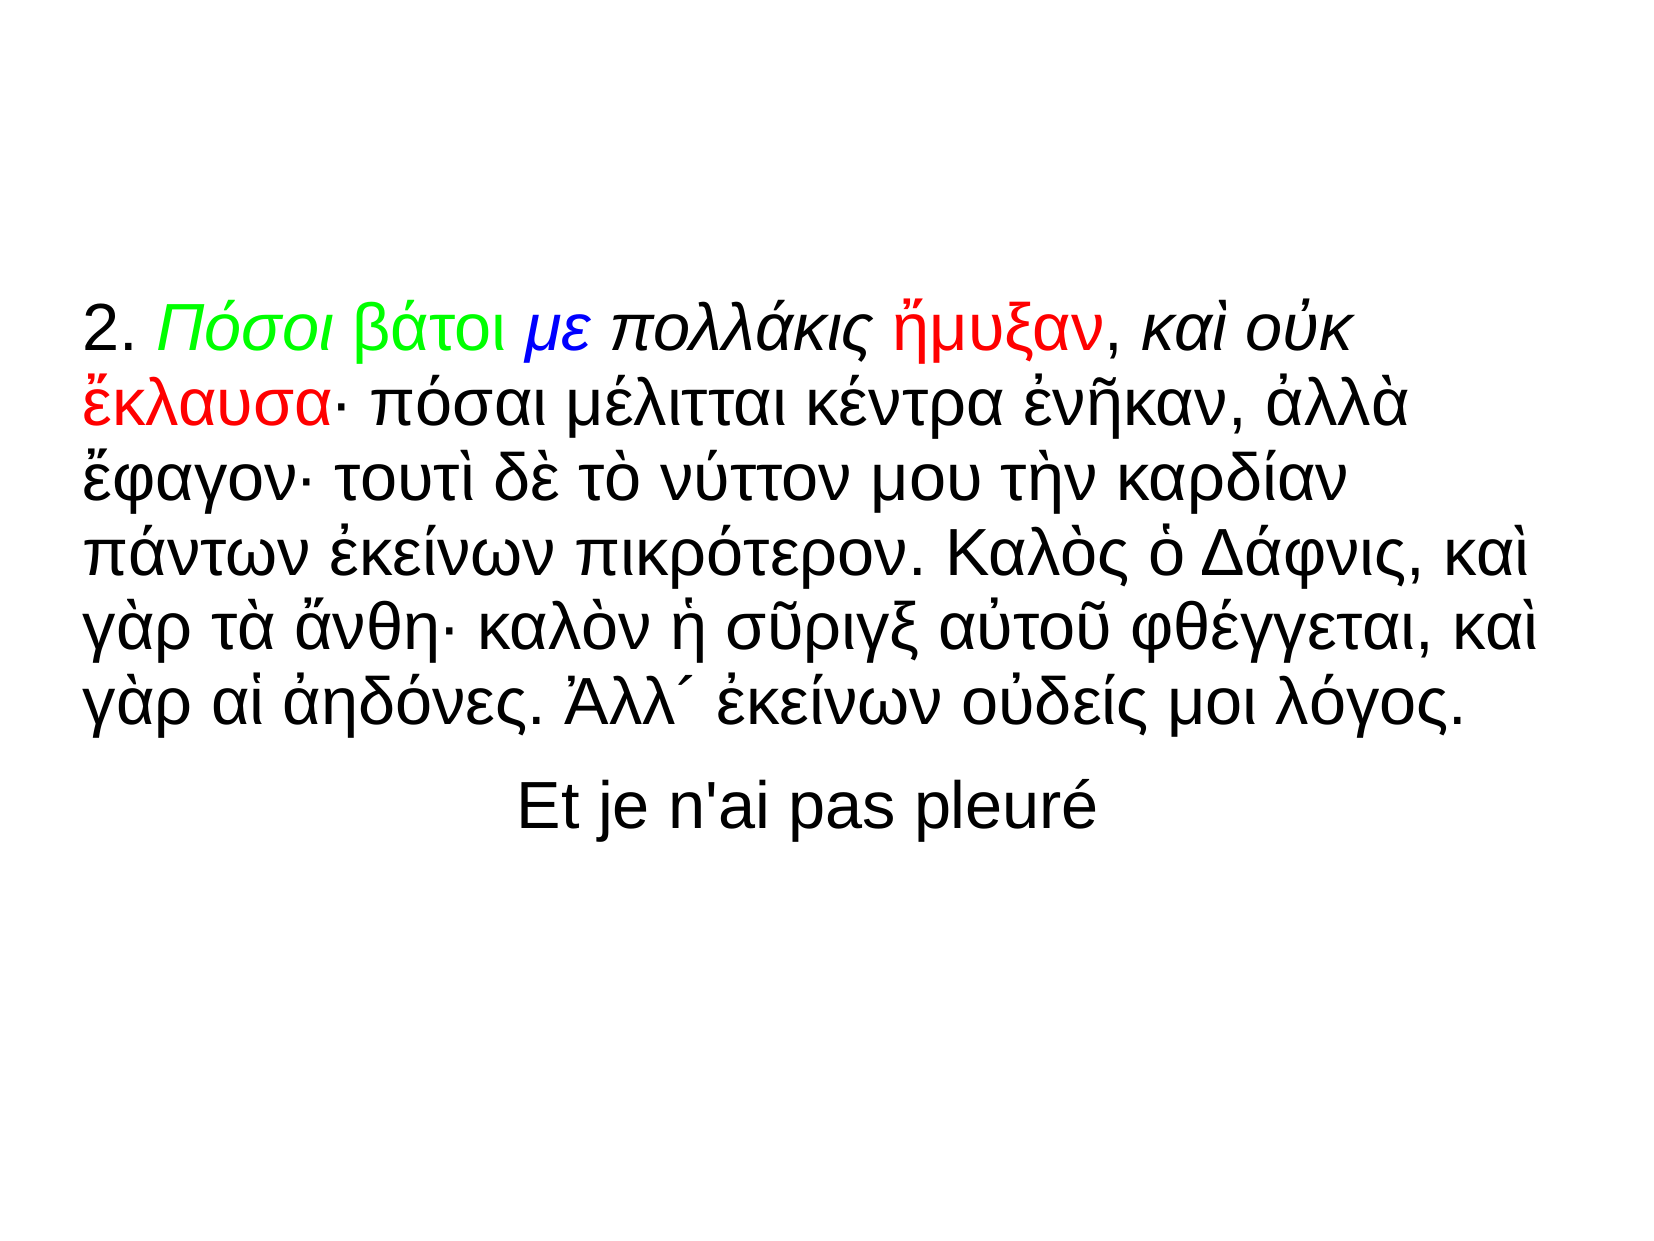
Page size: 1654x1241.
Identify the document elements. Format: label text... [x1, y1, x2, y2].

list 2. Πόσοι βάτοι με πολλάκις ἤμυξαν, καὶ οὐκ ἔκλαυσα· πόσαι μέλιτται κέντρα ἐνῆκαν, ἀλλὰ ἔφαγον· τουτὶ δὲ τὸ νύττον μου τὴν καρδίαν πάντων ἐκείνων πικρότερον. Καλὸς ὁ Δάφνις, καὶ γὰρ τὰ ἄνθη· καλὸν ἡ σῦριγξ αὐτοῦ φθέγγεται, καὶ γὰρ αἱ ἀηδόνες. Ἀλλ´ ἐκείνων οὐδείς μοι λόγος. Et je n'ai pas pleuré [82, 290, 1571, 1109]
